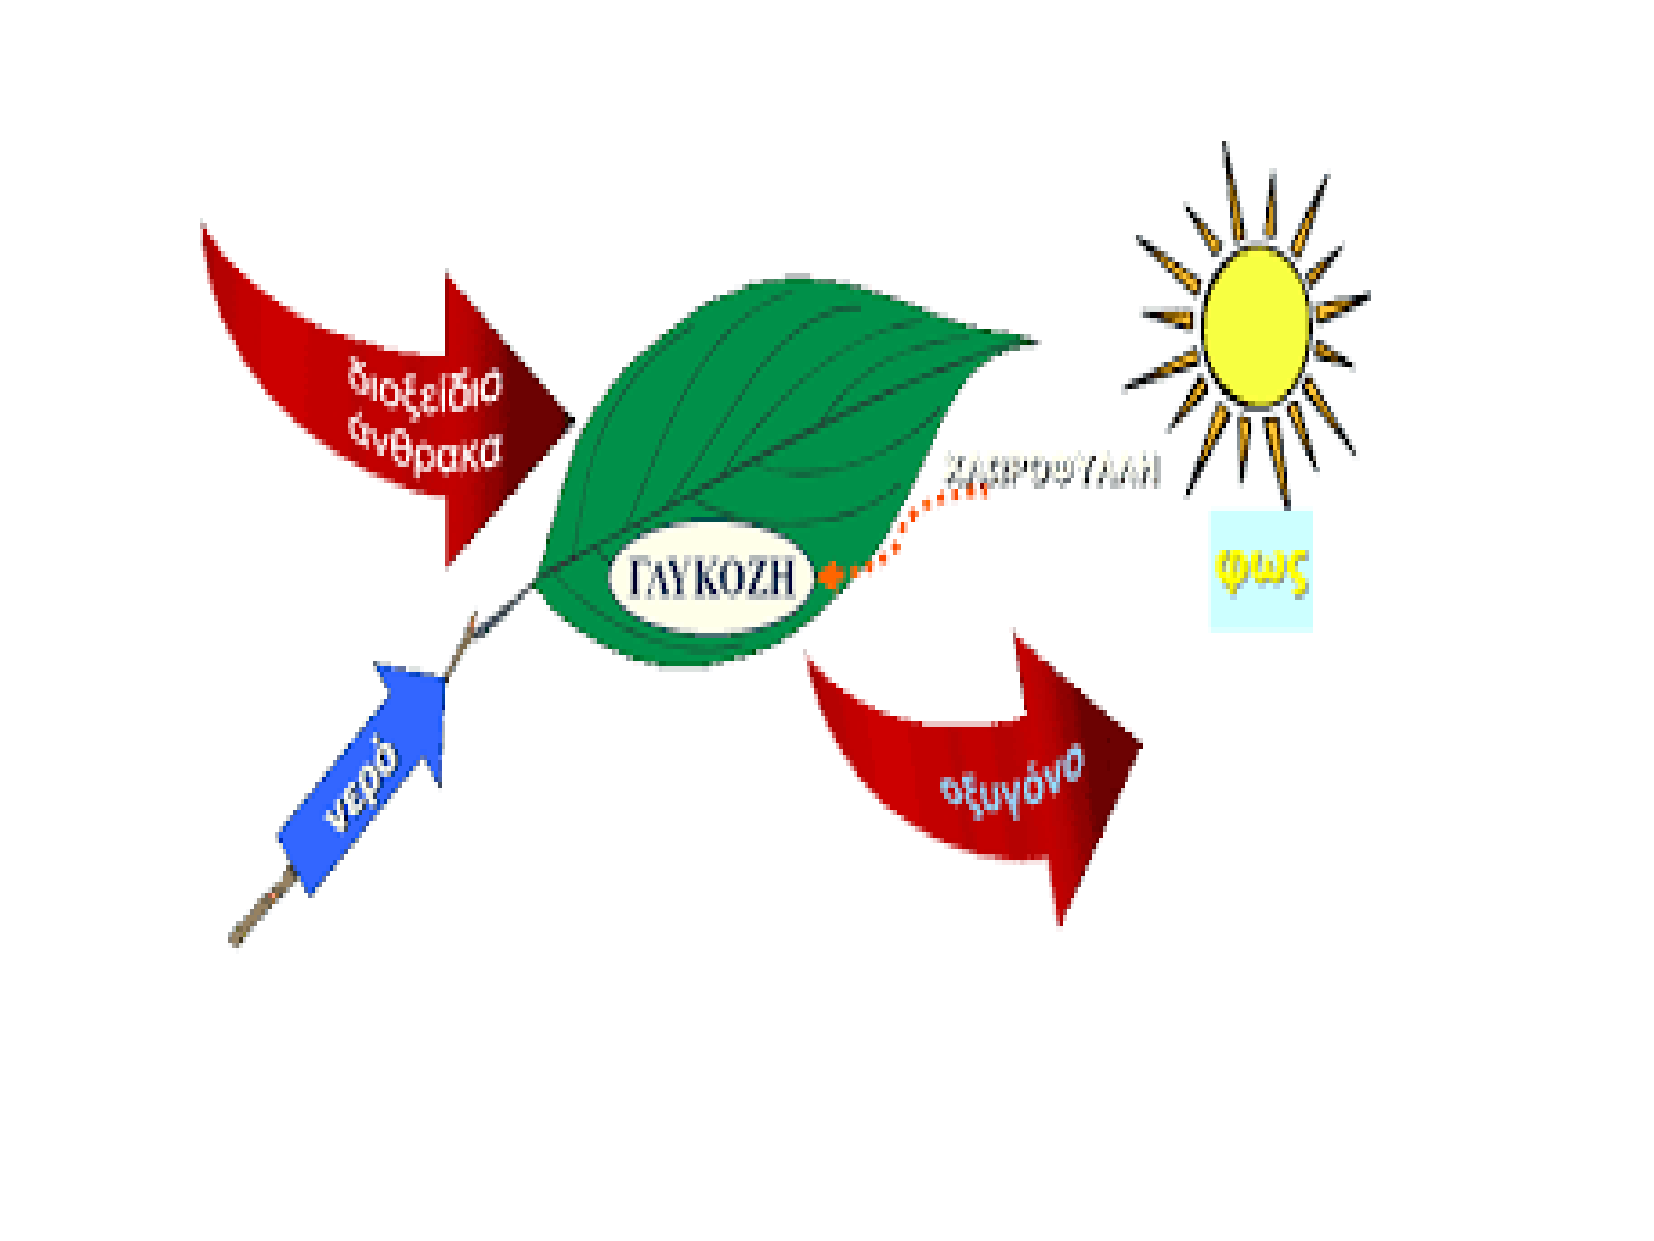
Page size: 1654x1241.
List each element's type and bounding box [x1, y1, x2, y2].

picture [200, 141, 1371, 1004]
